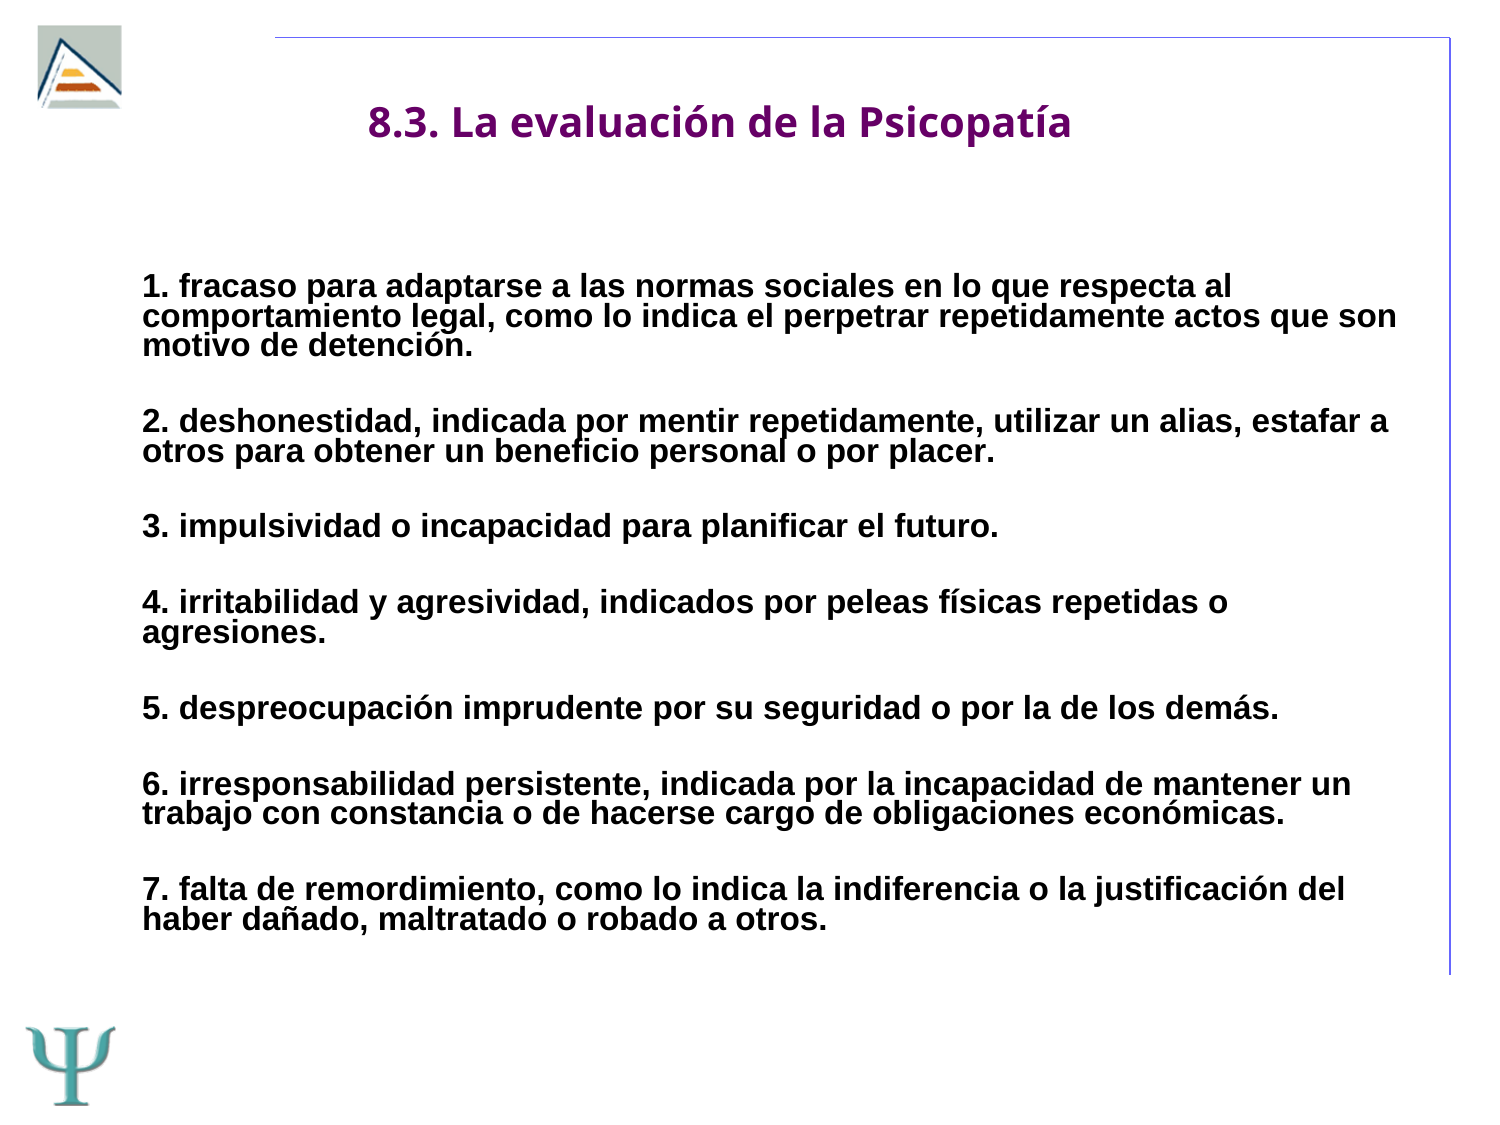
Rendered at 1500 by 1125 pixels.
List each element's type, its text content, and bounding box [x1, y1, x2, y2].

title 8.3. La evaluación de la Psicopatía [41, 74, 1401, 168]
picture [37, 24, 122, 109]
picture [24, 1024, 64, 1106]
list 1. fracaso para adaptarse a las normas sociales en lo que respecta al comportamiento legal, como lo indica el perpetrar repetidamente actos que son motivo de detención. 2. deshonestidad, indicada por mentir repetidamente, utilizar un alias, estafar a otros para obtener un beneficio personal o por placer. 3. impulsividad o incapacidad para planificar el futuro. 4. irritabilidad y agresividad, indicados por peleas físicas repetidas o agresiones. 5. despreocupación imprudente por su seguridad o por la de los demás. 6. irresponsabilidad persistente, indicada por la incapacidad de mantener un trabajo con constancia o de hacerse cargo de obligaciones económicas. 7. falta de remordimiento, como lo indica la indiferencia o la justificación del haber dañado, maltratado o robado a otros. [64, 219, 1415, 1125]
